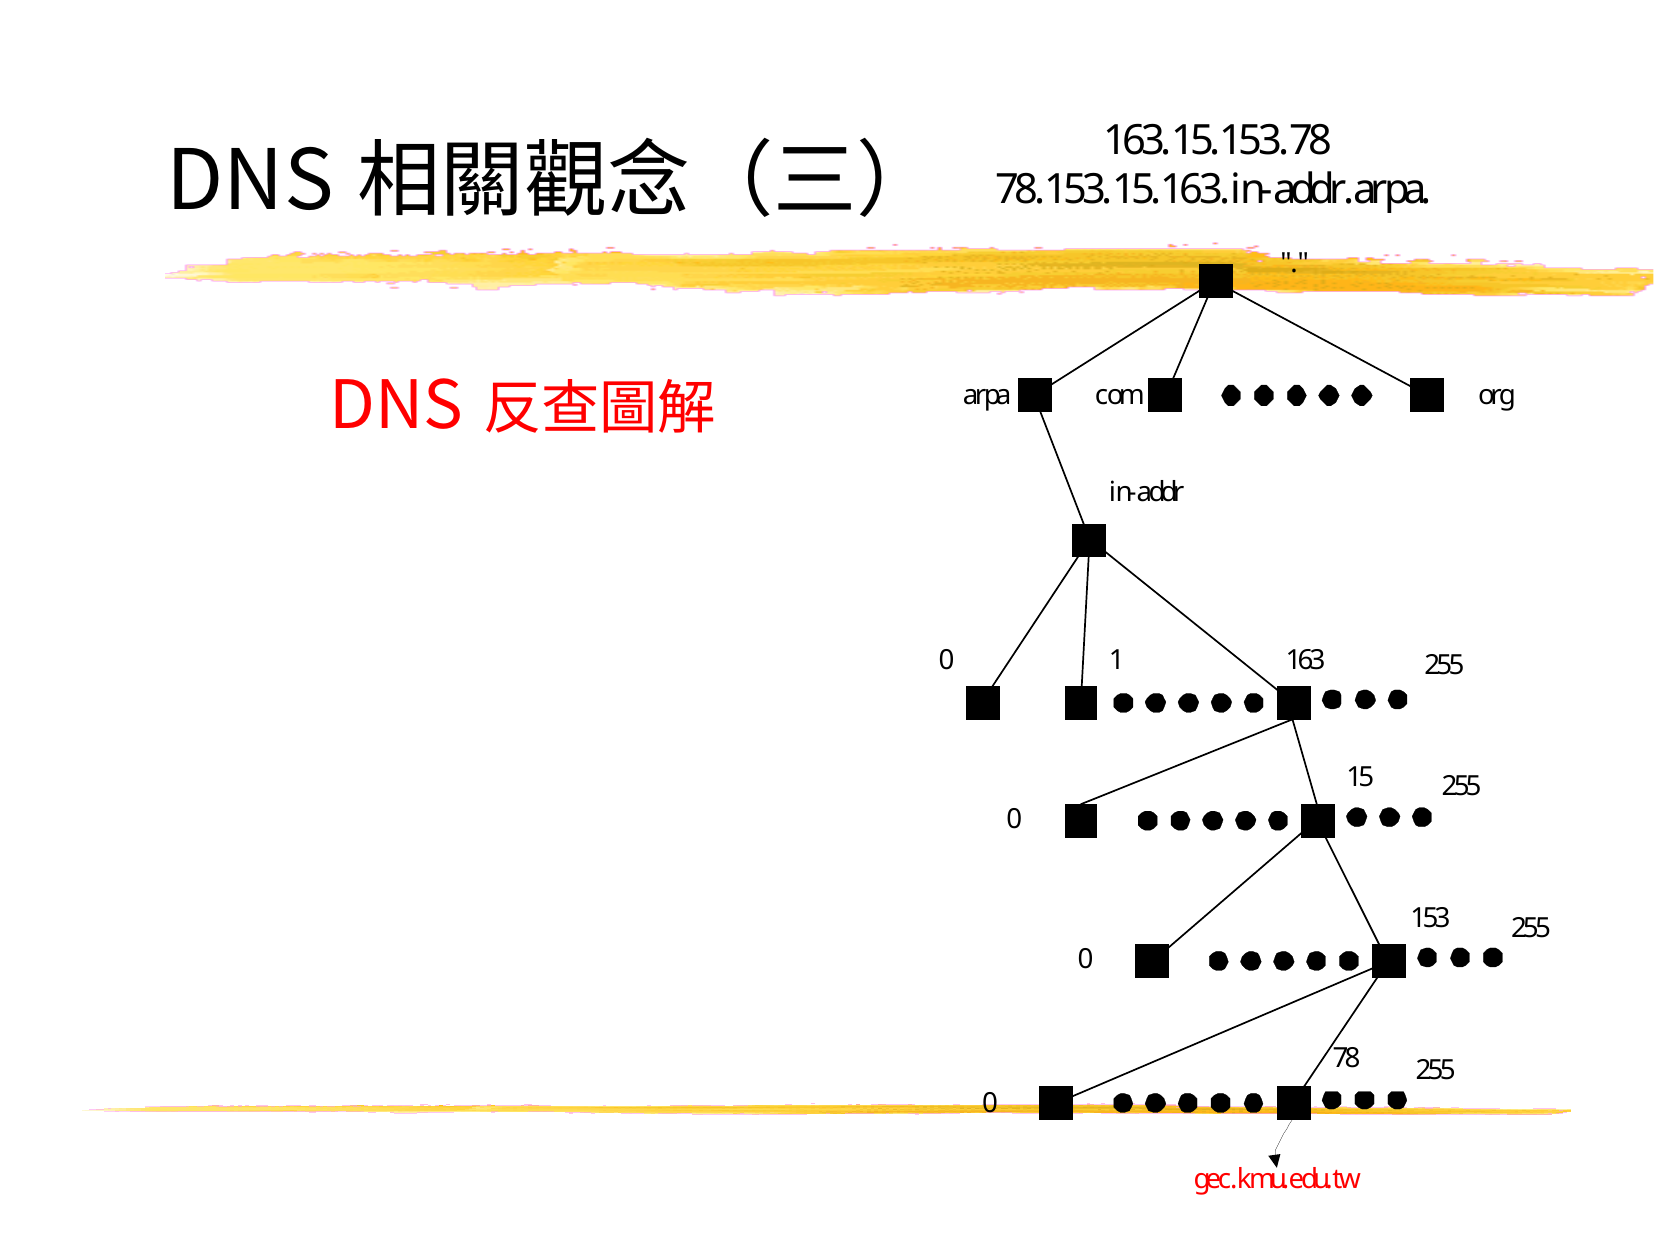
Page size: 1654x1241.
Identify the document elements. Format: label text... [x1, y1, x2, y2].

title DNS相關觀念（三） [52, 17, 1055, 241]
chart [905, 97, 1572, 1208]
picture [82, 1102, 905, 1117]
picture [165, 241, 905, 308]
list DNS反查圖解 [315, 338, 864, 1100]
picture [1572, 237, 1654, 308]
